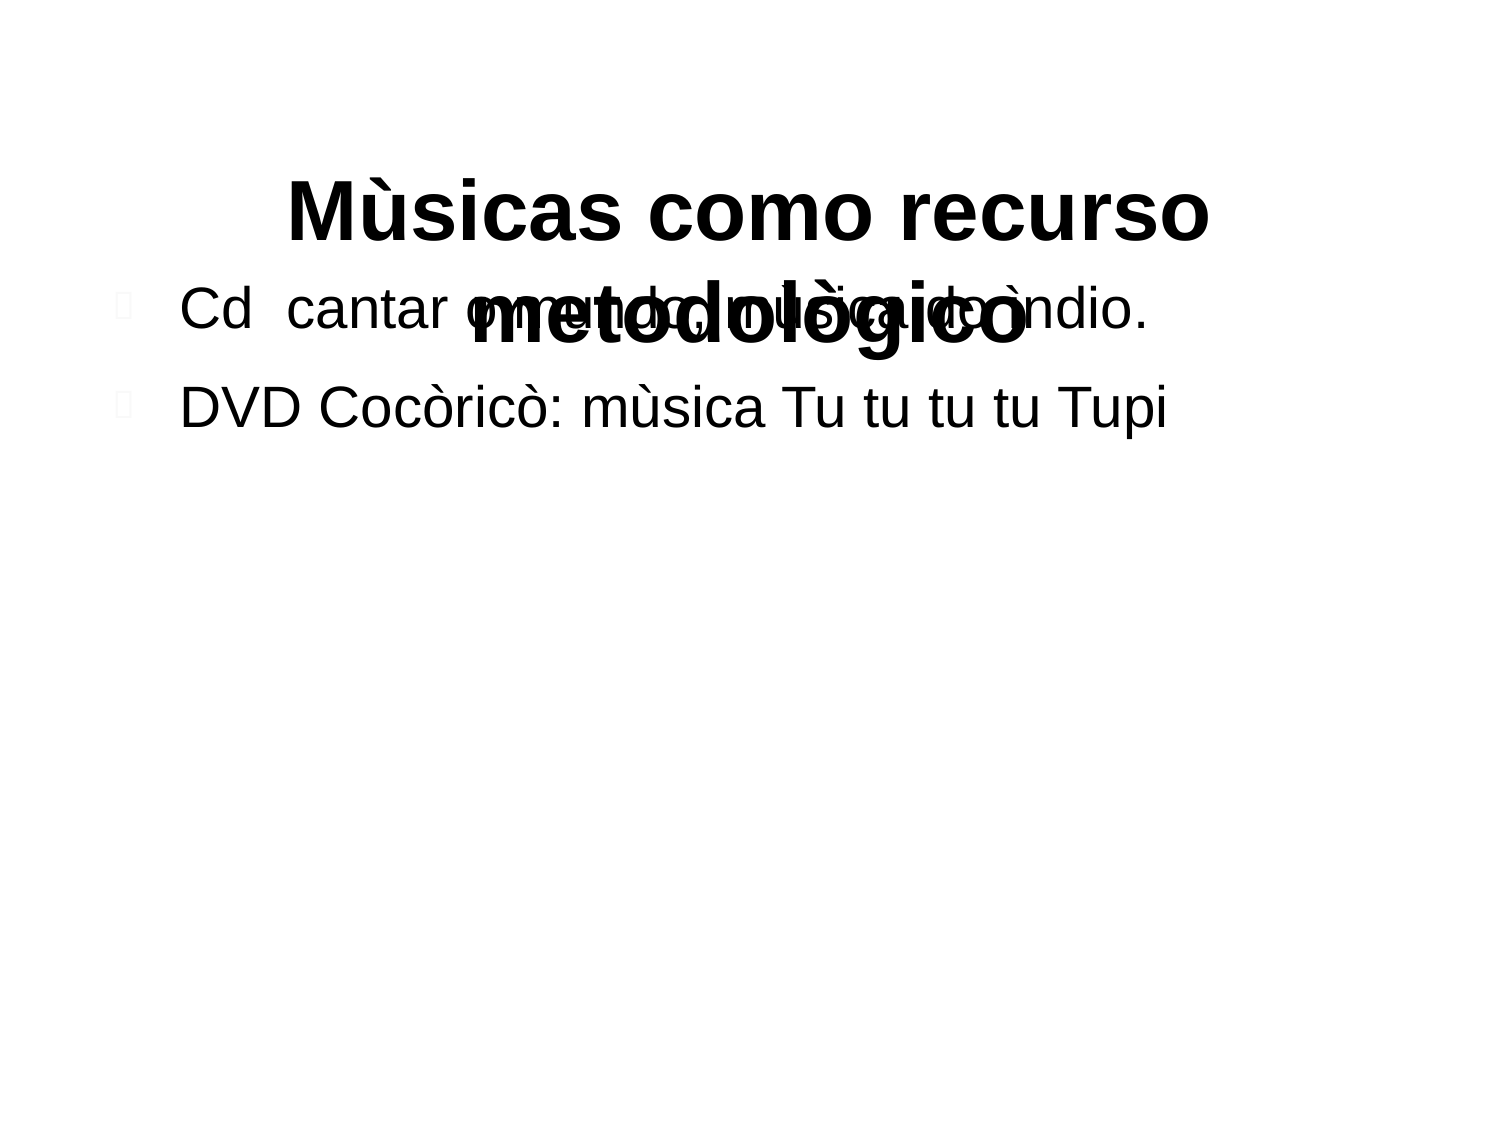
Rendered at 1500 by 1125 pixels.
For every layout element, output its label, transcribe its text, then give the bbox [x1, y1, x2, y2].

list Cd cantar o mundo, mùsica do ìndio. DVD Cocòricò: mùsica Tu tu tu tu Tupi [75, 262, 1425, 1035]
title Mùsicas como recurso metodològico [75, 45, 1425, 233]
